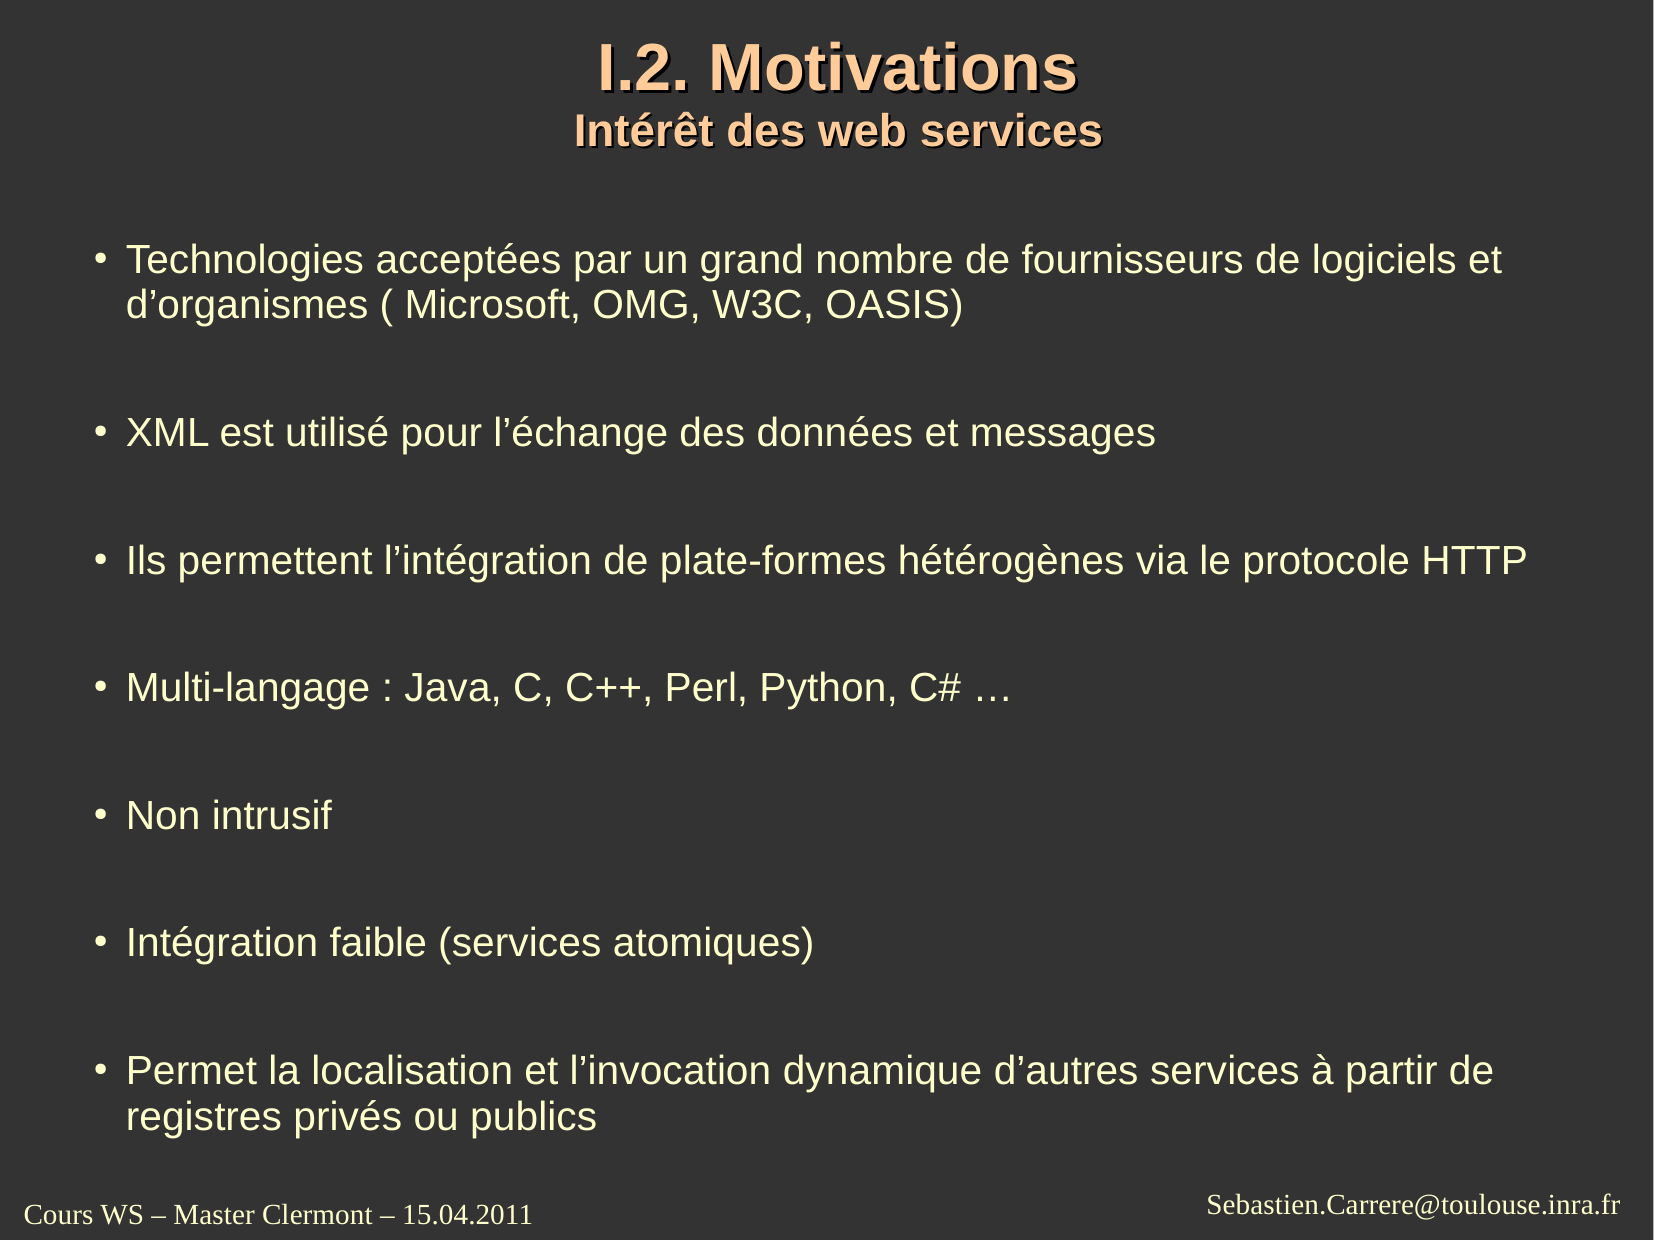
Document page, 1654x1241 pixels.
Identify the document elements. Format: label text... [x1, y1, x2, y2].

title I.2. Motivations Intérêt des web services [82, 29, 1595, 158]
list Technologies acceptées par un grand nombre de fournisseurs de logiciels et d’organismes ( Microsoft, OMG, W3C, OASIS) XML est utilisé pour l’échange des données et messages Ils permettent l’intégration de plate-formes hétérogènes via le protocole HTTP Multi-langage : Java, C, C++, Perl, Python, C# … Non intrusif Intégration faible (services atomiques) Permet la localisation et l’invocation dynamique d’autres services à partir de registres privés ou publics [82, 236, 1571, 1152]
